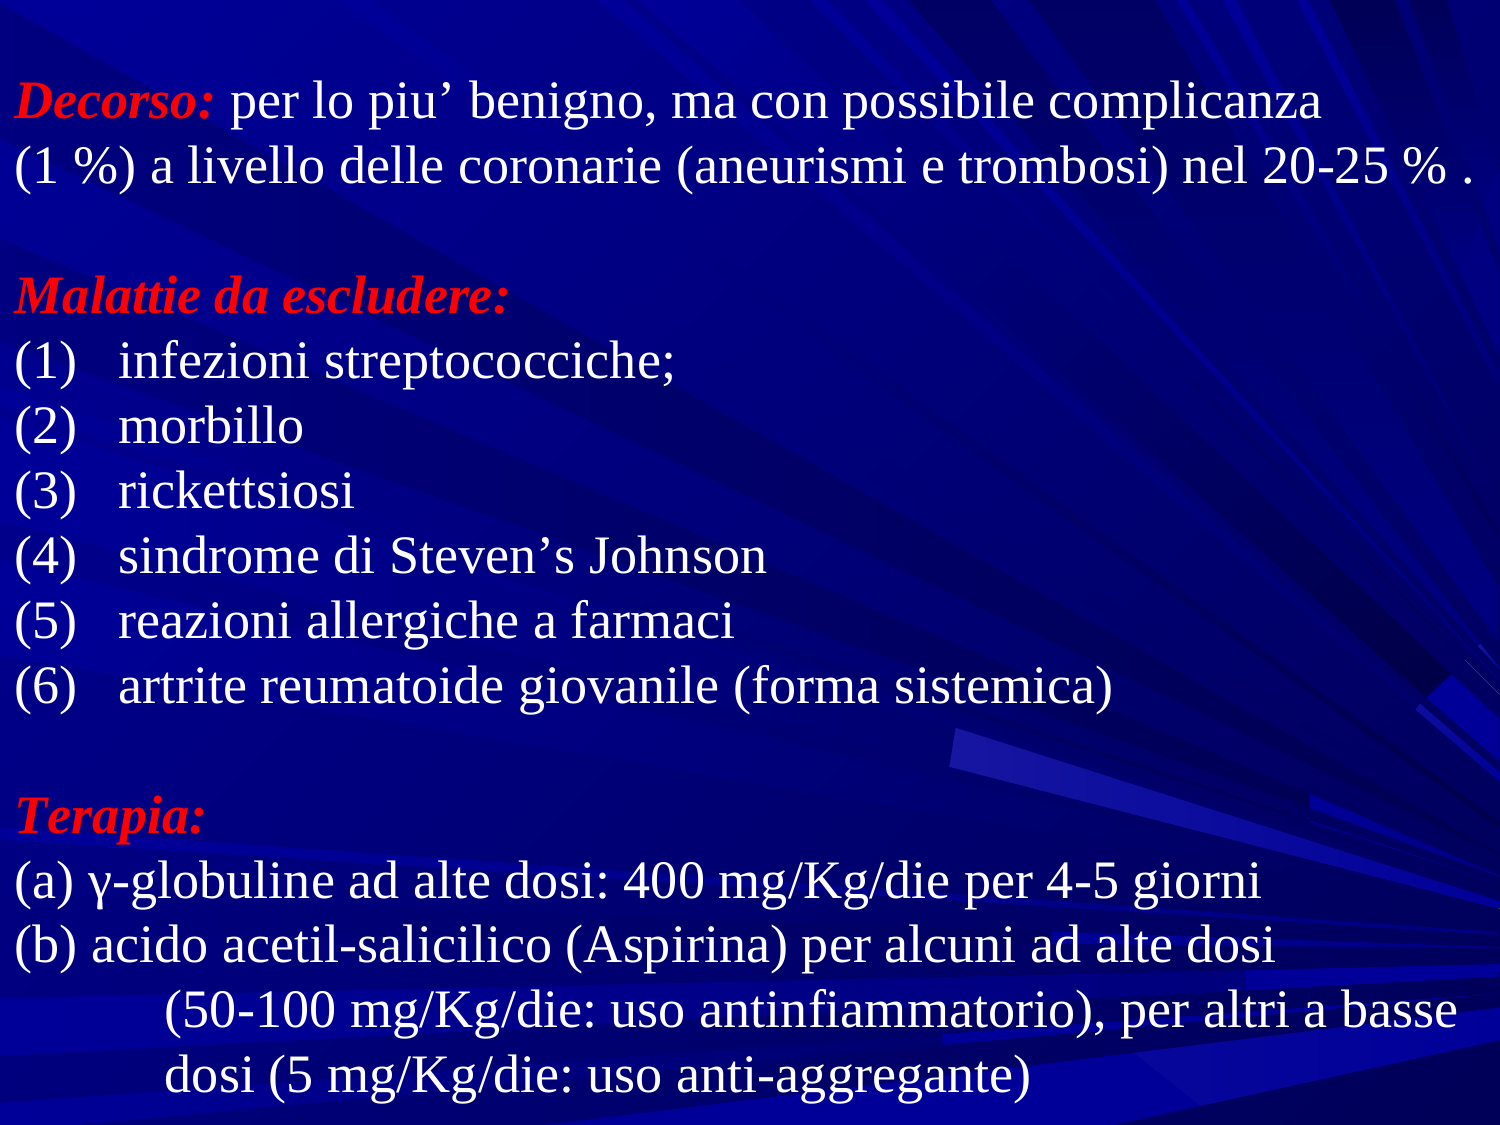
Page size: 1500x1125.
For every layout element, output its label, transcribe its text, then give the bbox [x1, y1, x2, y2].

text_box Decorso: per lo piu’ benigno, ma con possibile complicanza (1 %) a livello delle coronarie (aneurismi e trombosi) nel 20-25 % . Malattie da escludere: (1) infezioni streptococciche; (2) morbillo (3) rickettsiosi (4) sindrome di Steven’s Johnson (5) reazioni allergiche a farmaci (6) artrite reumatoide giovanile (forma sistemica) Terapia: (a) γ-globuline ad alte dosi: 400 mg/Kg/die per 4-5 giorni (b) acido acetil-salicilico (Aspirina) per alcuni ad alte dosi (50-100 mg/Kg/die: uso antinfiammatorio), per altri a basse dosi (5 mg/Kg/die: uso anti-aggregante) [0, 56, 1500, 1125]
